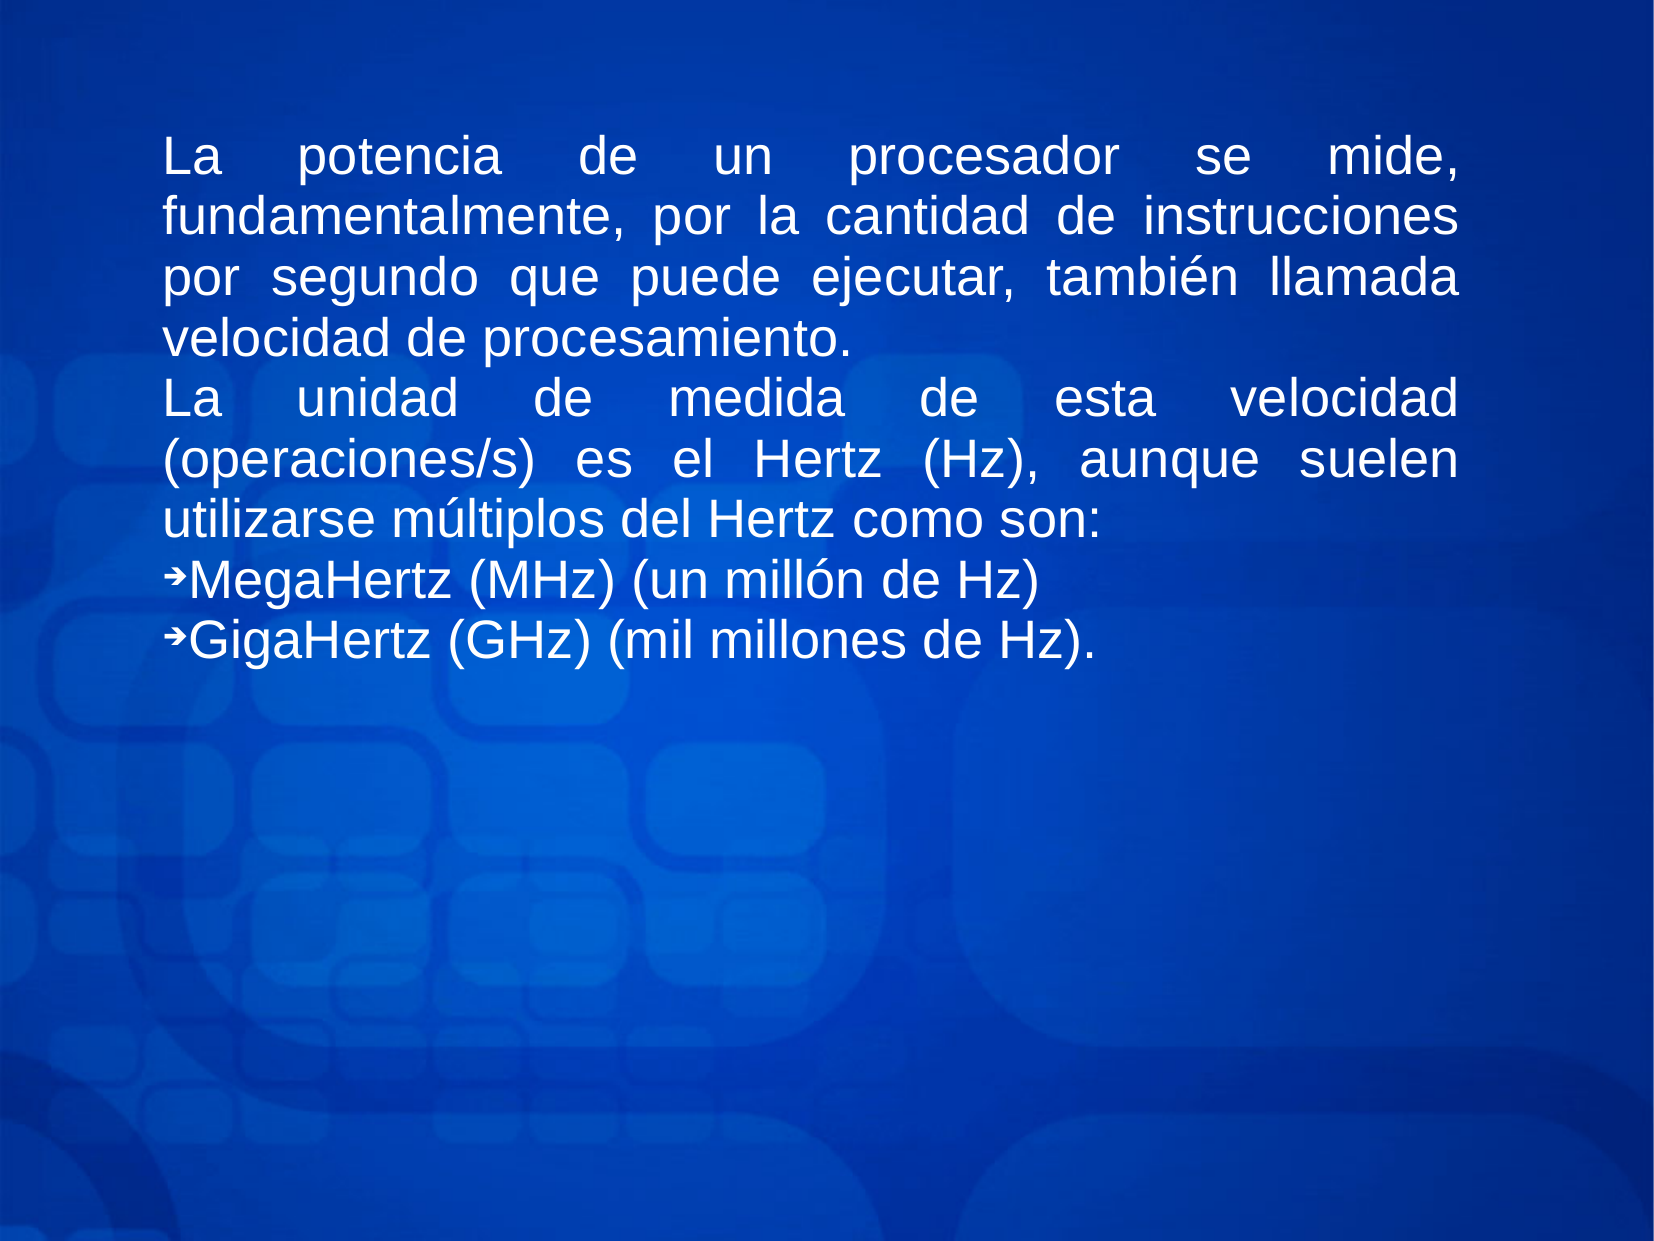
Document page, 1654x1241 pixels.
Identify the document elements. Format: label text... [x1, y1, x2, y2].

picture [0, 0, 1654, 1241]
text_box La potencia de un procesador se mide, fundamentalmente, por la cantidad de instrucciones por segundo que puede ejecutar, también llamada velocidad de procesamiento. La unidad de medida de esta velocidad (operaciones/s) es el Hertz (Hz), aunque suelen utilizarse múltiplos del Hertz como son: MegaHertz (MHz) (un millón de Hz) GigaHertz (GHz) (mil millones de Hz). [147, 118, 1477, 1081]
